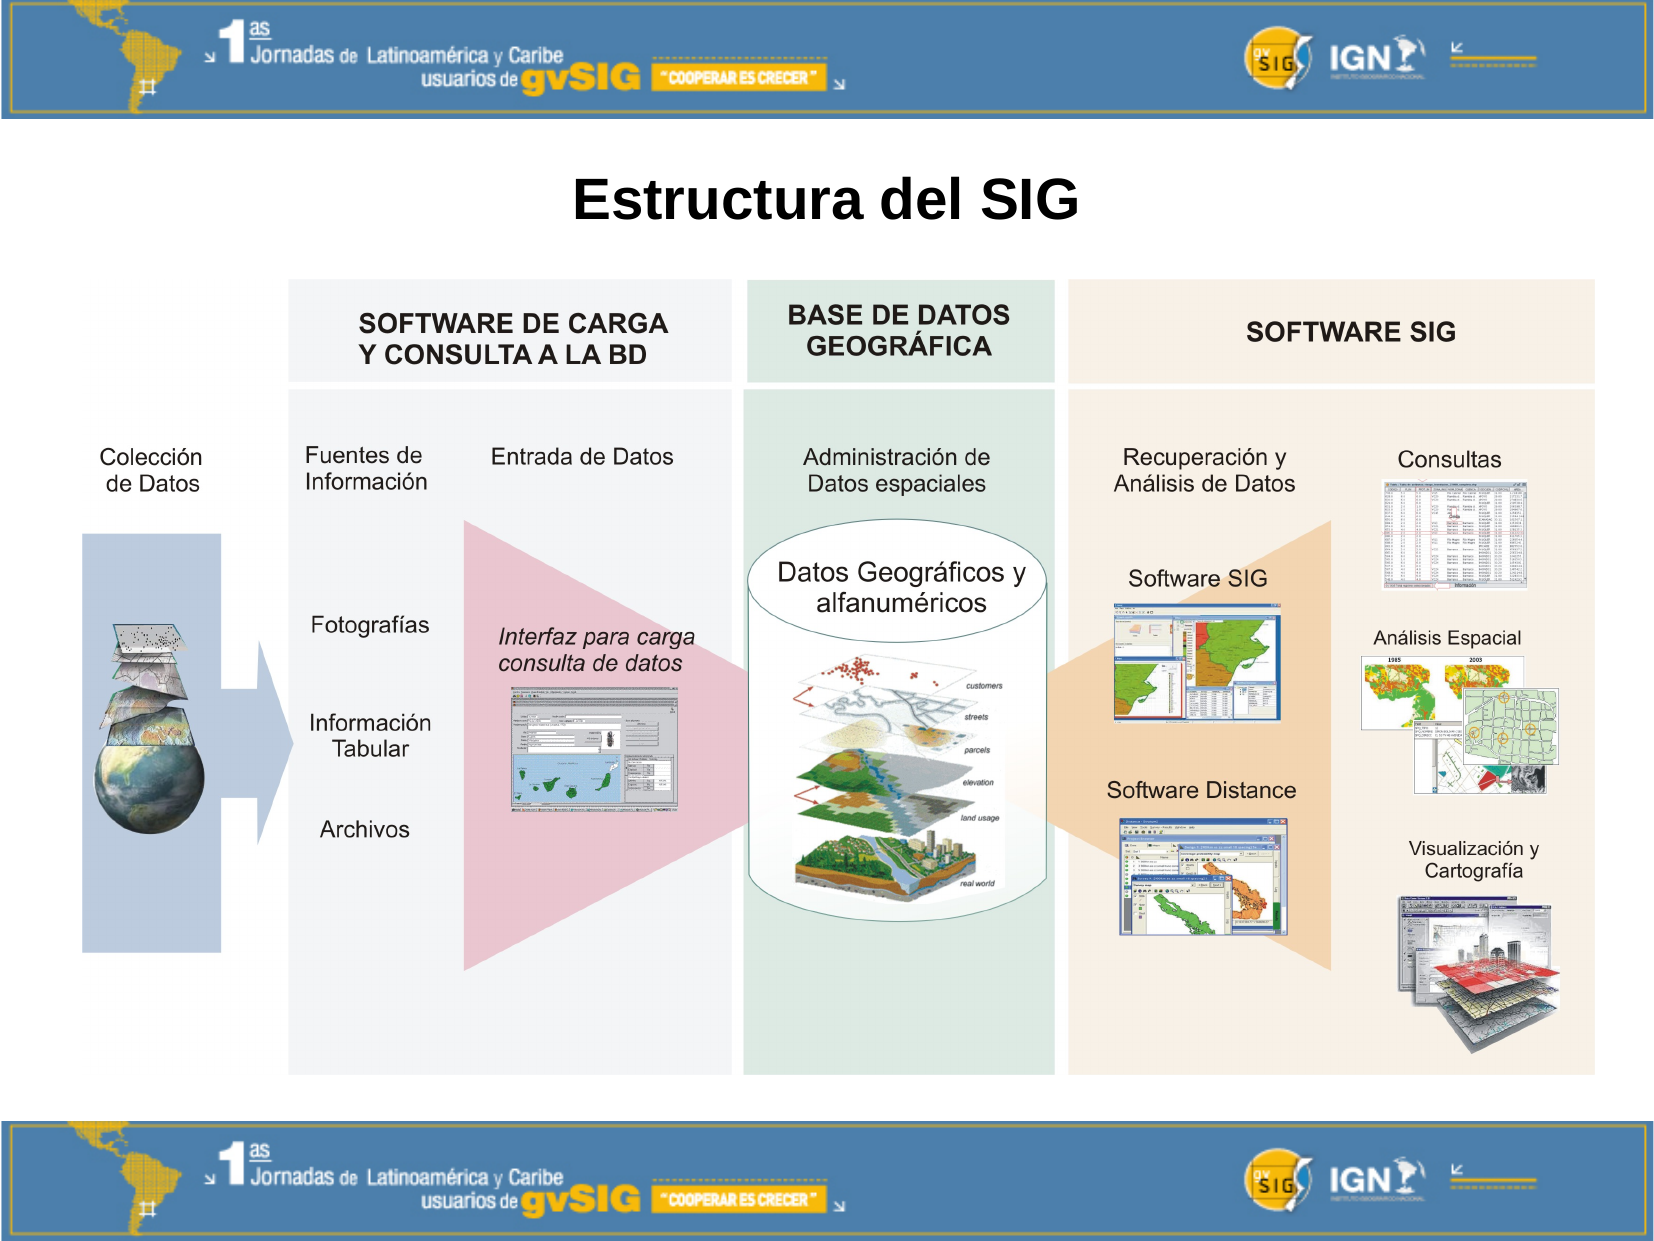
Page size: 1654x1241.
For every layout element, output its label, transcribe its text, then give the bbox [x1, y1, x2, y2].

picture [0, 1121, 1654, 1241]
picture [82, 279, 1595, 1075]
title Estructura del SIG [82, 159, 1571, 239]
picture [0, 0, 1654, 119]
